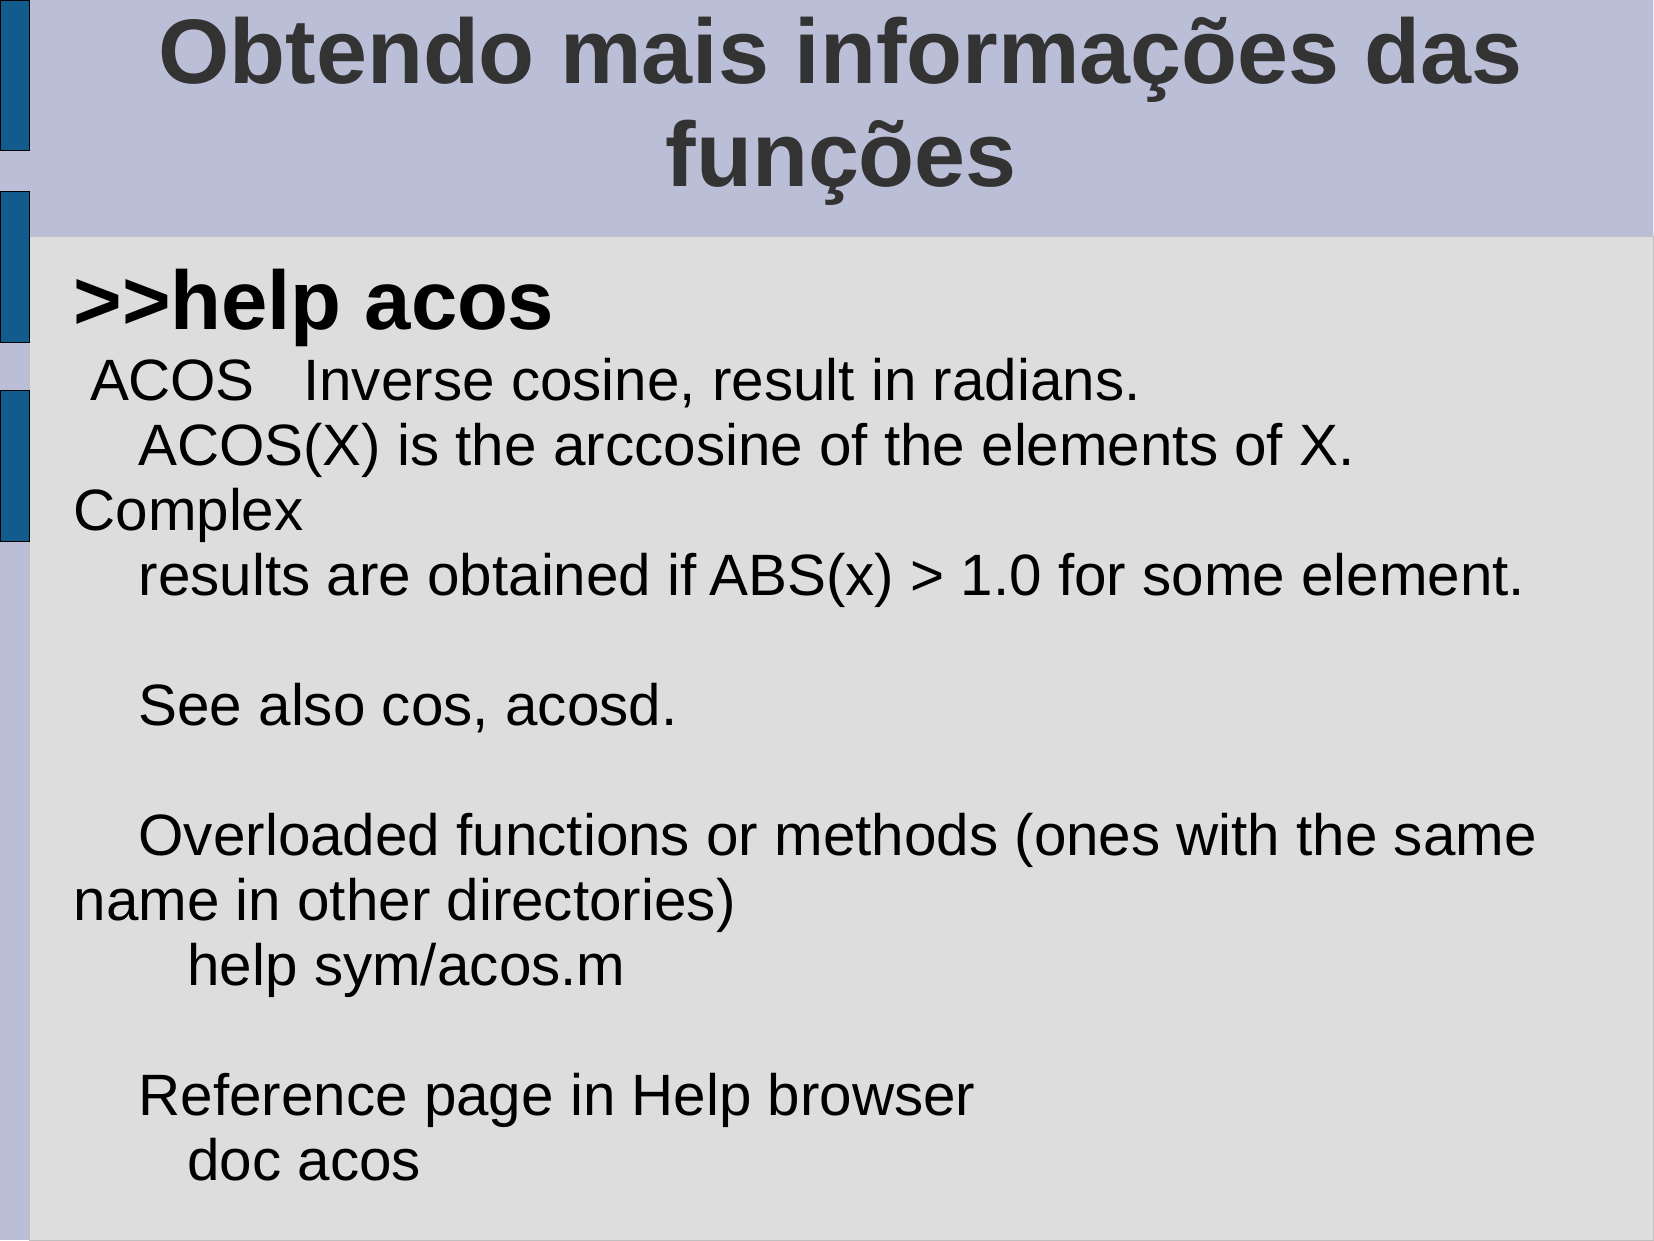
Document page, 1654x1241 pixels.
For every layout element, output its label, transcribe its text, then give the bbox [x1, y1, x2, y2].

text_box >>help acos ACOS Inverse cosine, result in radians. ACOS(X) is the arccosine of the elements of X. Complex results are obtained if ABS(x) > 1.0 for some element. See also cos, acosd. Overloaded functions or methods (ones with the same name in other directories) help sym/acos.m Reference page in Help browser doc acos [59, 247, 1595, 1198]
title Obtendo mais informações das funções [29, 1, 1654, 207]
